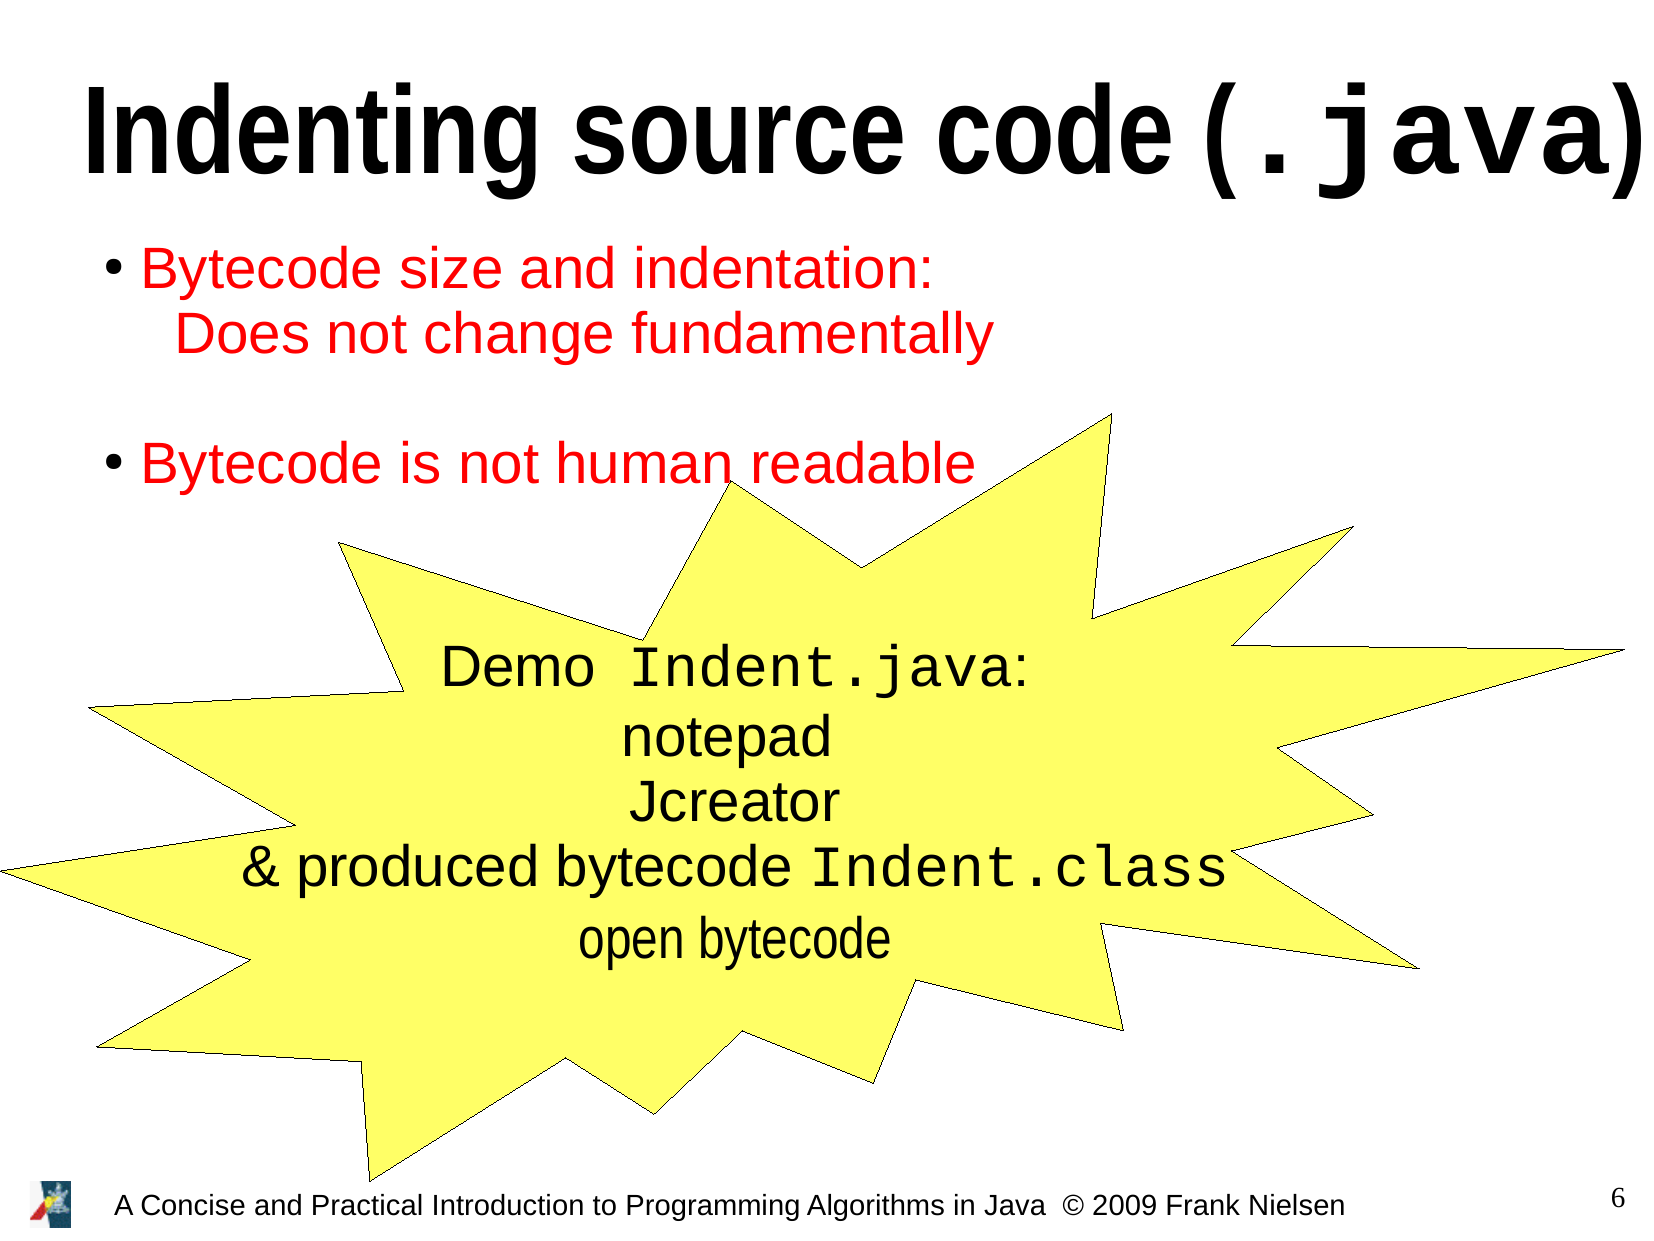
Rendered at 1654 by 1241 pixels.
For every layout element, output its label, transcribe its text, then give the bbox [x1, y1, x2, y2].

picture [29, 1181, 71, 1228]
text_box Demo Indent.java: notepad Jcreator & produced bytecode Indent.class open bytecode [0, 413, 1625, 1182]
text_box Bytecode size and indentation: Does not change fundamentally Bytecode is not human readable [88, 228, 1115, 502]
text_box Indenting source code (.java) [67, 49, 1654, 219]
